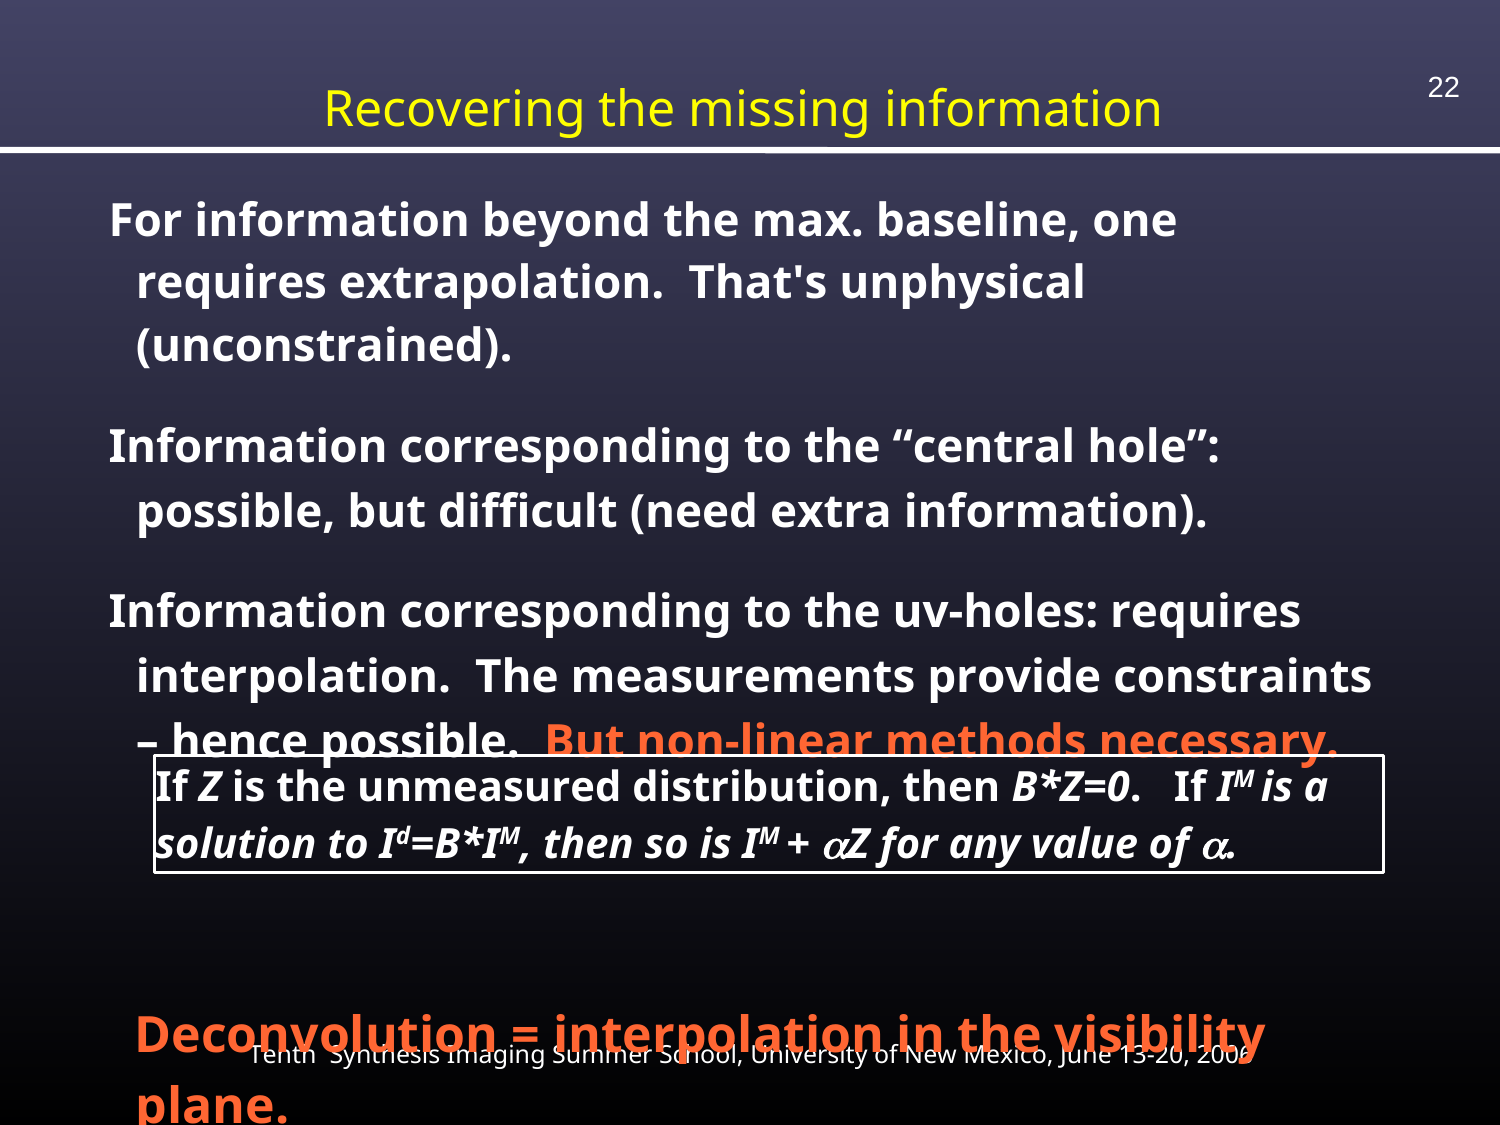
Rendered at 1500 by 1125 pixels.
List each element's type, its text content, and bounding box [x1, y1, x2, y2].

title Recovering the missing information [112, 62, 1375, 151]
subtitle For information beyond the max. baseline, one requires extrapolation. That's unphysical (unconstrained). Information corresponding to the “central hole”: possible, but difficult (need extra information). Information corresponding to the uv-holes: requires interpolation. The measurements provide constraints – hence possible. But non-linear methods necessary. Deconvolution = interpolation in the visibility plane. [106, 187, 1382, 1030]
subtitle For information beyond the max. baseline, one requires extrapolation. That's unphysical (unconstrained). Information corresponding to the “central hole”: possible, but difficult (need extra information). Information corresponding to the uv-holes: requires interpolation. The measurements provide constraints – hence possible. But non-linear methods necessary. Deconvolution = interpolation in the visibility plane. [156, 862, 1382, 871]
text_box If Z is the unmeasured distribution, then B*Z=0. If IM is a solution to Id=B*IM, then so is IM + aZ for any value of a. [154, 755, 1384, 862]
